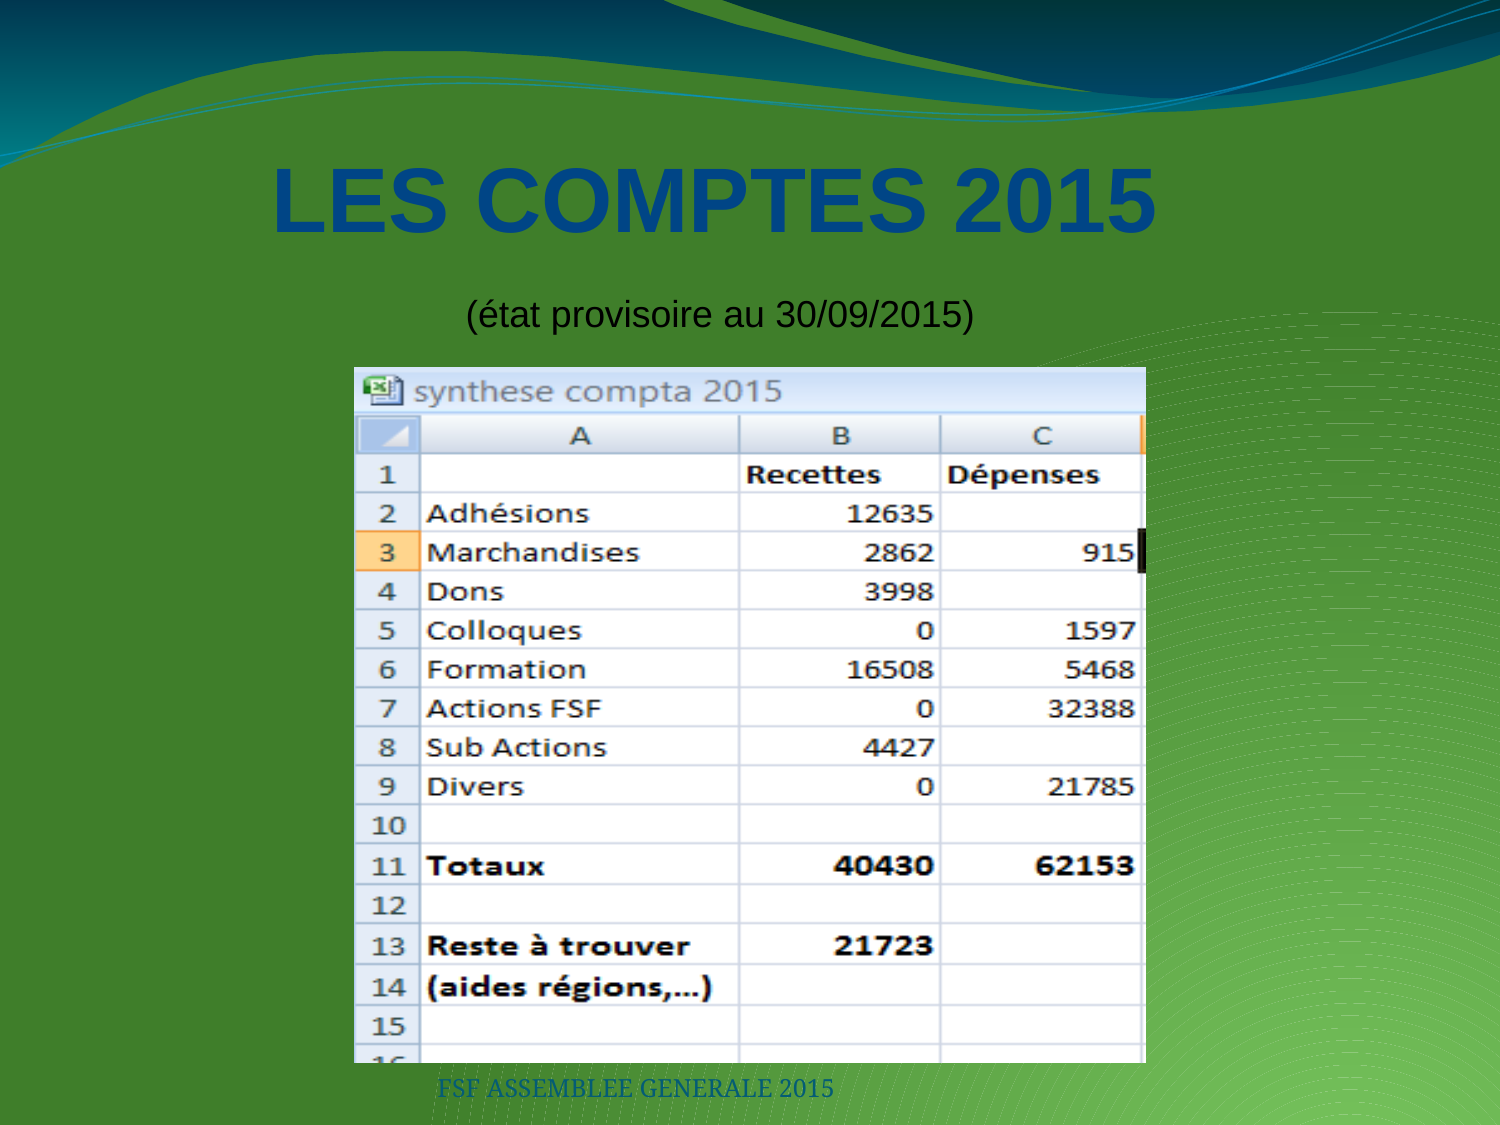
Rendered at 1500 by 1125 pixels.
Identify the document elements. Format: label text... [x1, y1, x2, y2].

picture [354, 367, 1146, 1063]
picture [737, 99, 771, 103]
picture [65, 137, 83, 143]
picture [106, 125, 133, 133]
text_box LES COMPTES 2015 (état provisoire au 30/09/2015) [141, 141, 1300, 355]
picture [635, 90, 670, 94]
text_box FSF ASSEMBLEE GENERALE 2015 [437, 1063, 988, 1103]
